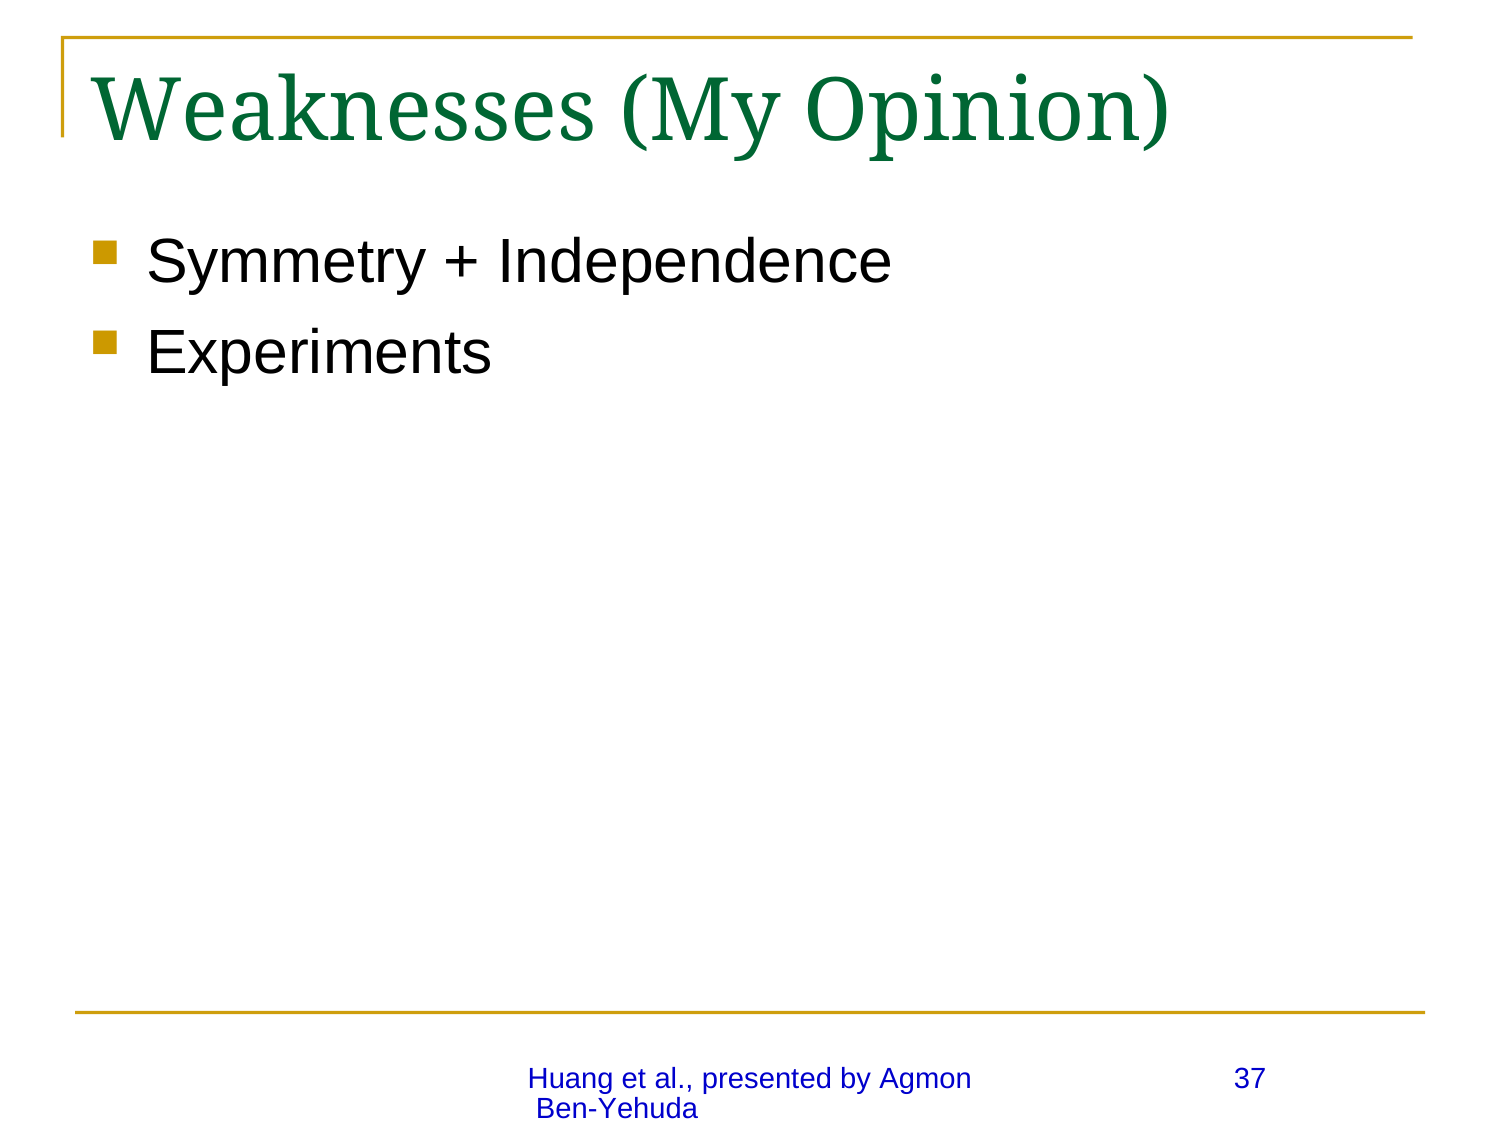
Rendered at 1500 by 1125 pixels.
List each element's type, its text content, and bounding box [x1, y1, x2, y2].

list Symmetry + Independence Experiments [75, 212, 1426, 955]
title Weaknesses (My Opinion) [75, 45, 1426, 212]
